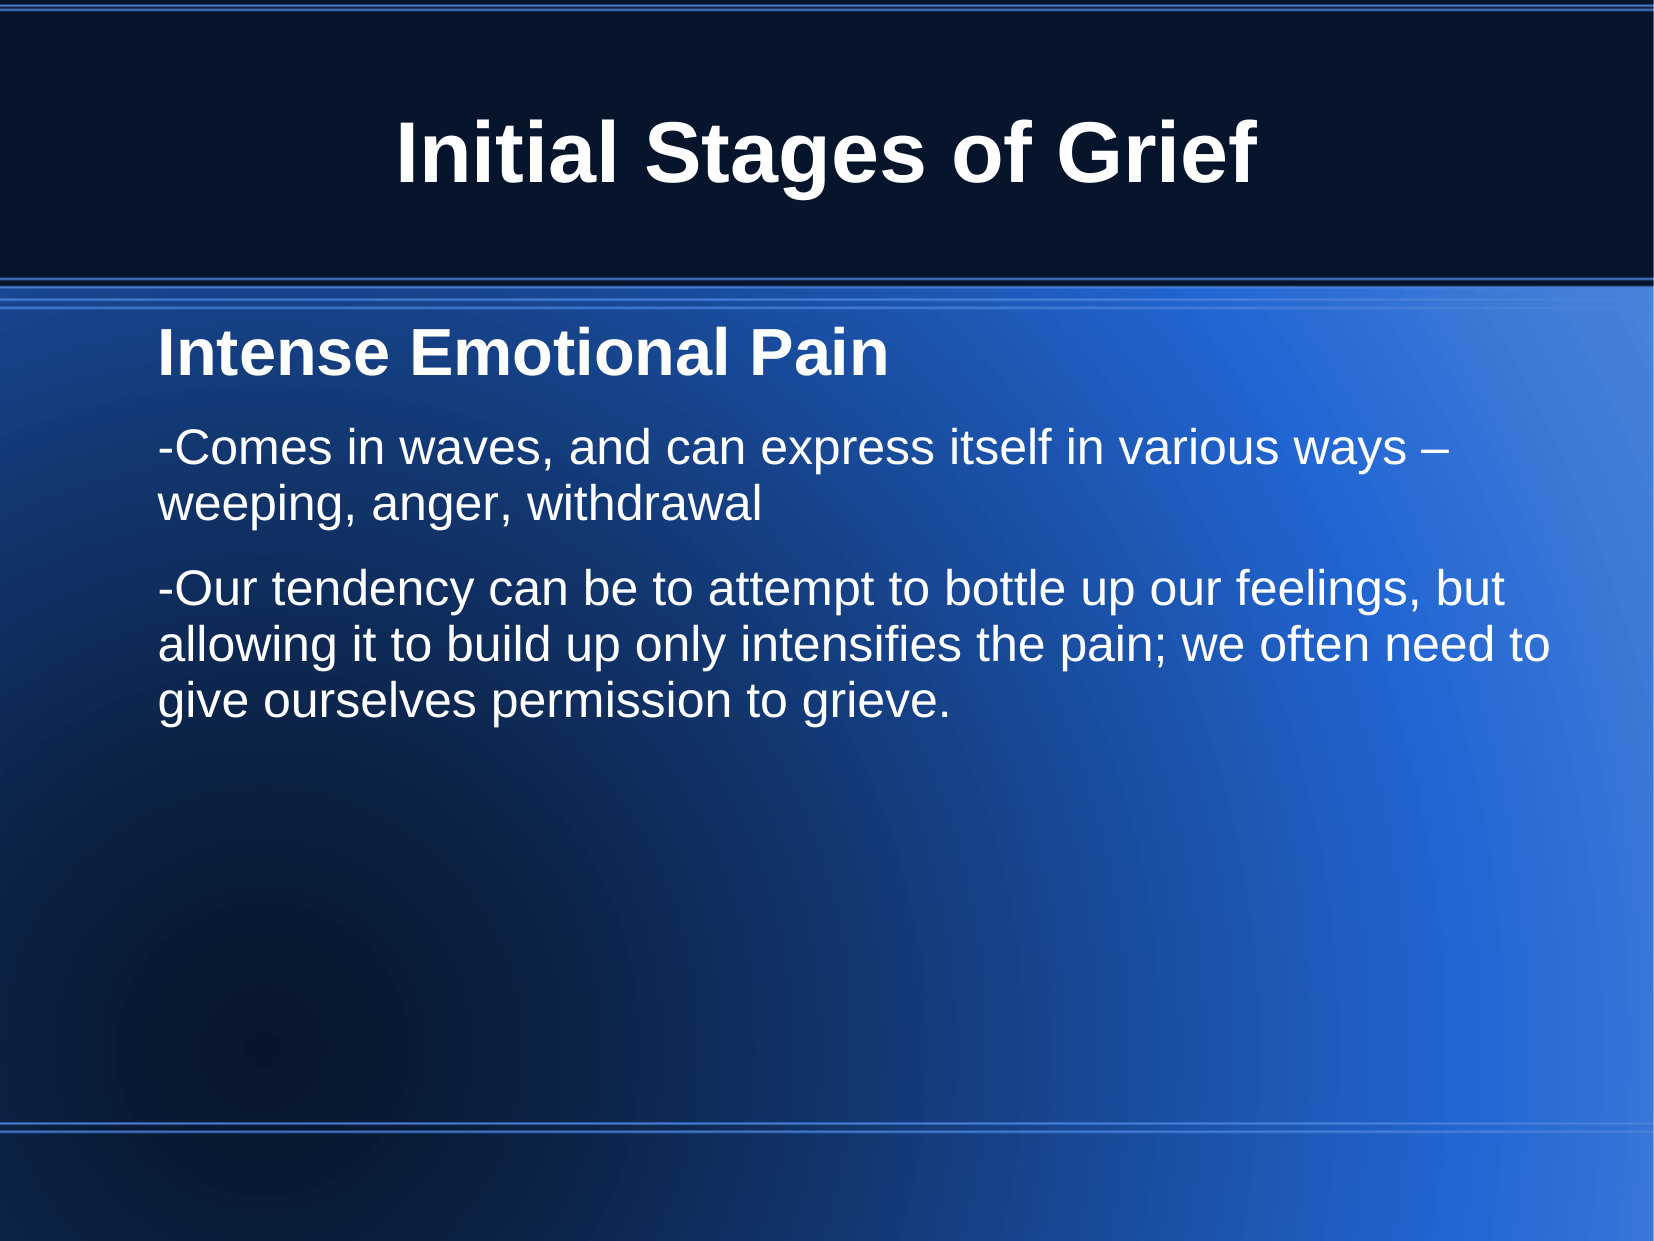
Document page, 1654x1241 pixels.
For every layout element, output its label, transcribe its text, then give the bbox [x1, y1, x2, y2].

title Initial Stages of Grief [82, 49, 1571, 257]
picture [0, 0, 1654, 1241]
list Intense Emotional Pain -Comes in waves, and can express itself in various ways – weeping, anger, withdrawal -Our tendency can be to attempt to bottle up our feelings, but allowing it to build up only intensifies the pain; we often need to give ourselves permission to grieve. [86, 315, 1576, 1017]
